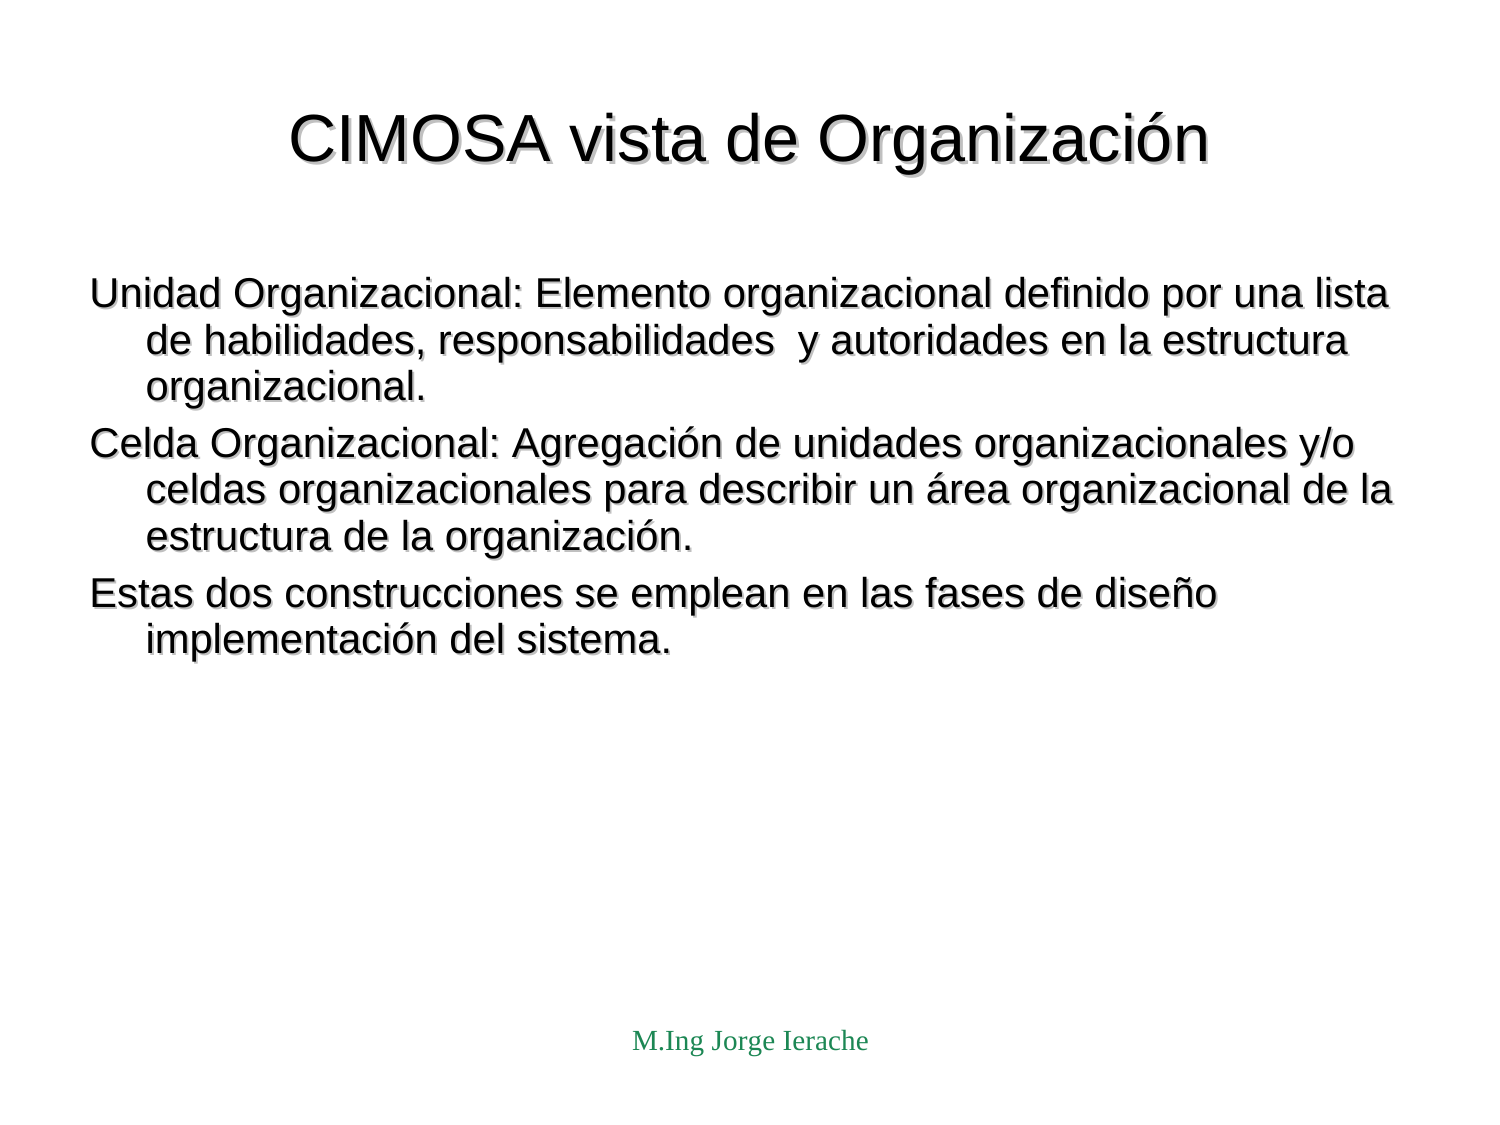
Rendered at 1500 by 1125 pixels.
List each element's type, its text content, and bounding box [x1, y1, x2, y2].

list Unidad Organizacional: Elemento organizacional definido por una lista de habilidades, responsabilidades y autoridades en la estructura organizacional. Celda Organizacional: Agregación de unidades organizacionales y/o celdas organizacionales para describir un área organizacional de la estructura de la organización. Estas dos construcciones se emplean en las fases de diseño implementación del sistema. [74, 262, 1425, 1001]
title CIMOSA vista de Organización [74, 44, 1425, 233]
